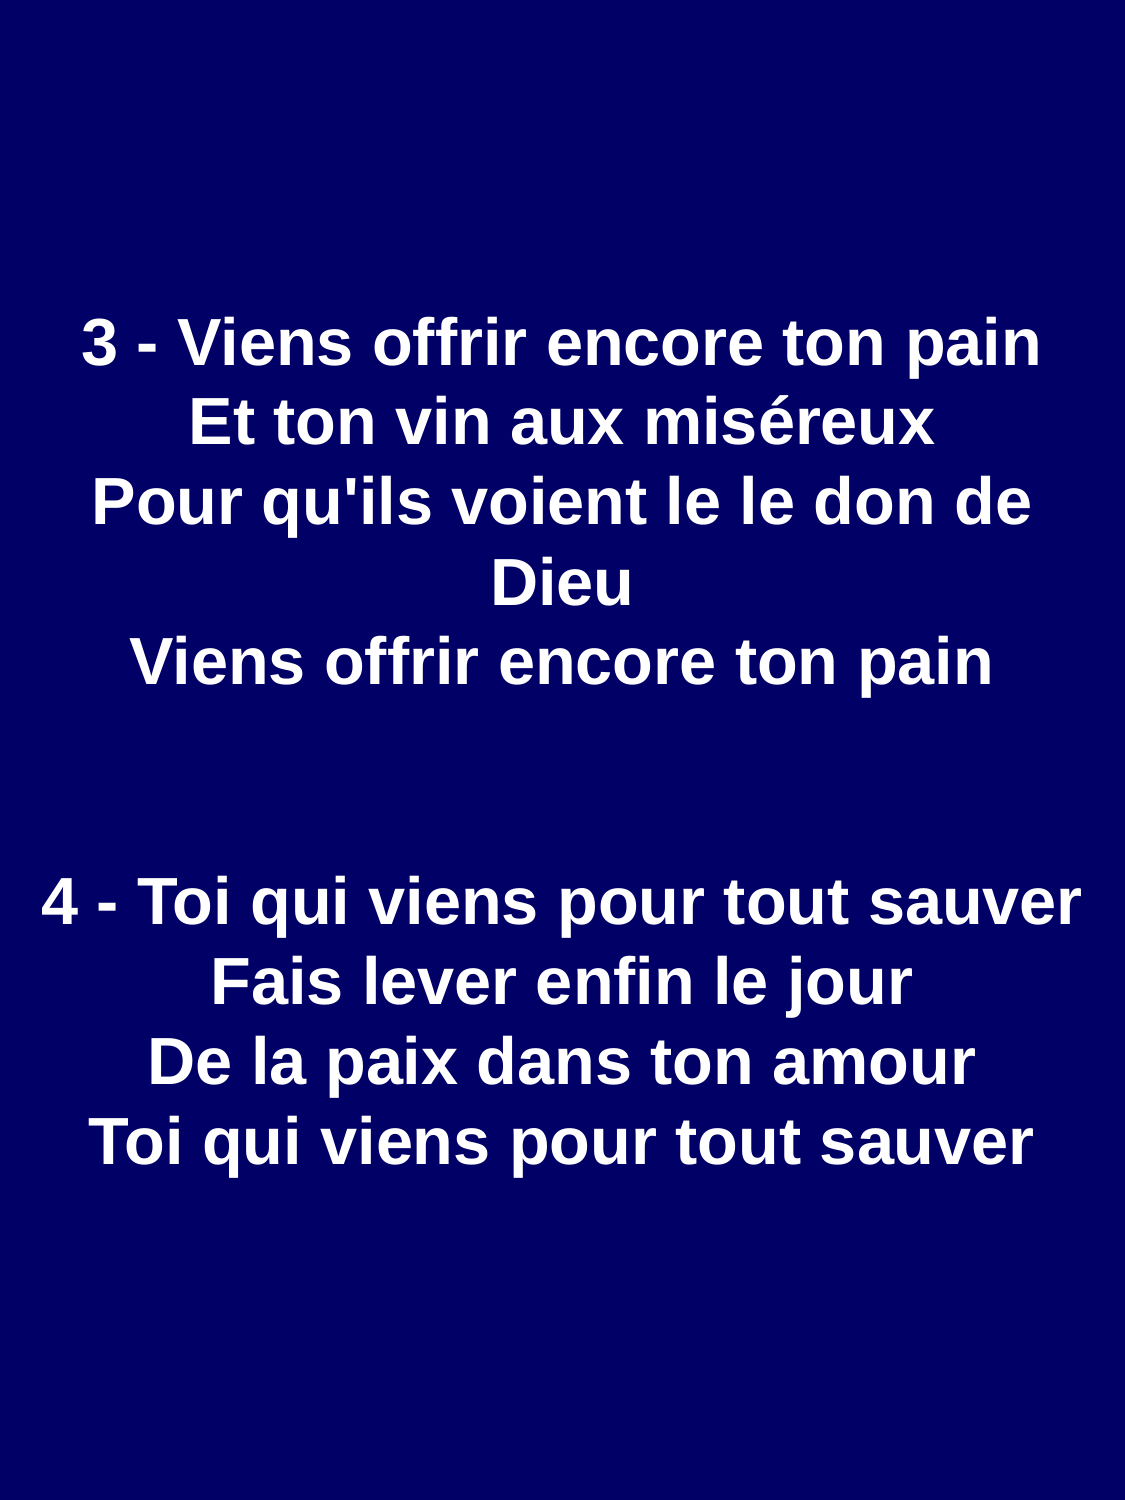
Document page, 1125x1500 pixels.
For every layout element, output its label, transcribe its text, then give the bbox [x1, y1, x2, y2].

text_box 3 - Viens offrir encore ton pain Et ton vin aux miséreux Pour qu'ils voient le le don de Dieu Viens offrir encore ton pain 4 - Toi qui viens pour tout sauver Fais lever enfin le jour De la paix dans ton amour Toi qui viens pour tout sauver [0, 290, 1125, 1500]
